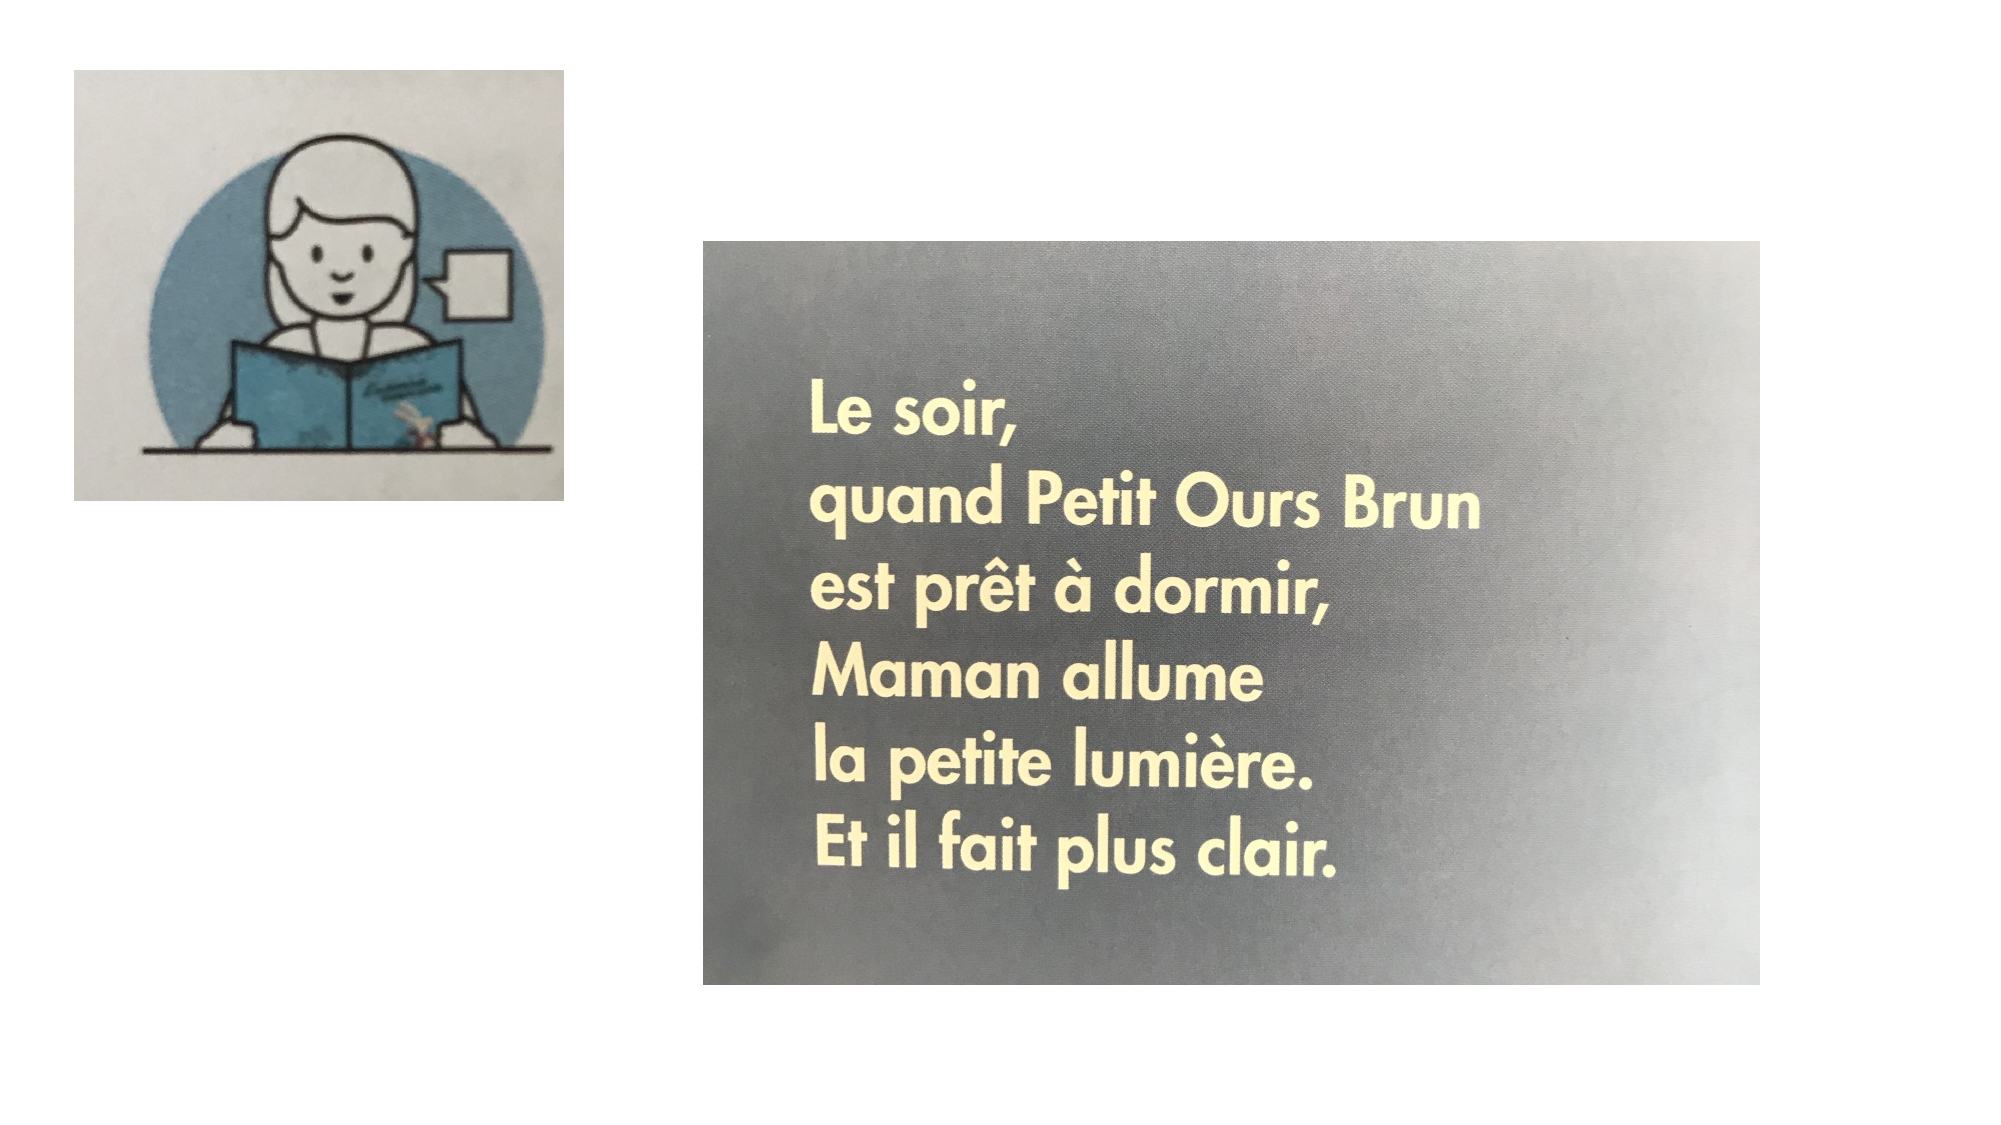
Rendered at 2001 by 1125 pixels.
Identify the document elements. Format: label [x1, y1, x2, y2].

picture [74, 70, 564, 501]
picture [703, 241, 1760, 985]
